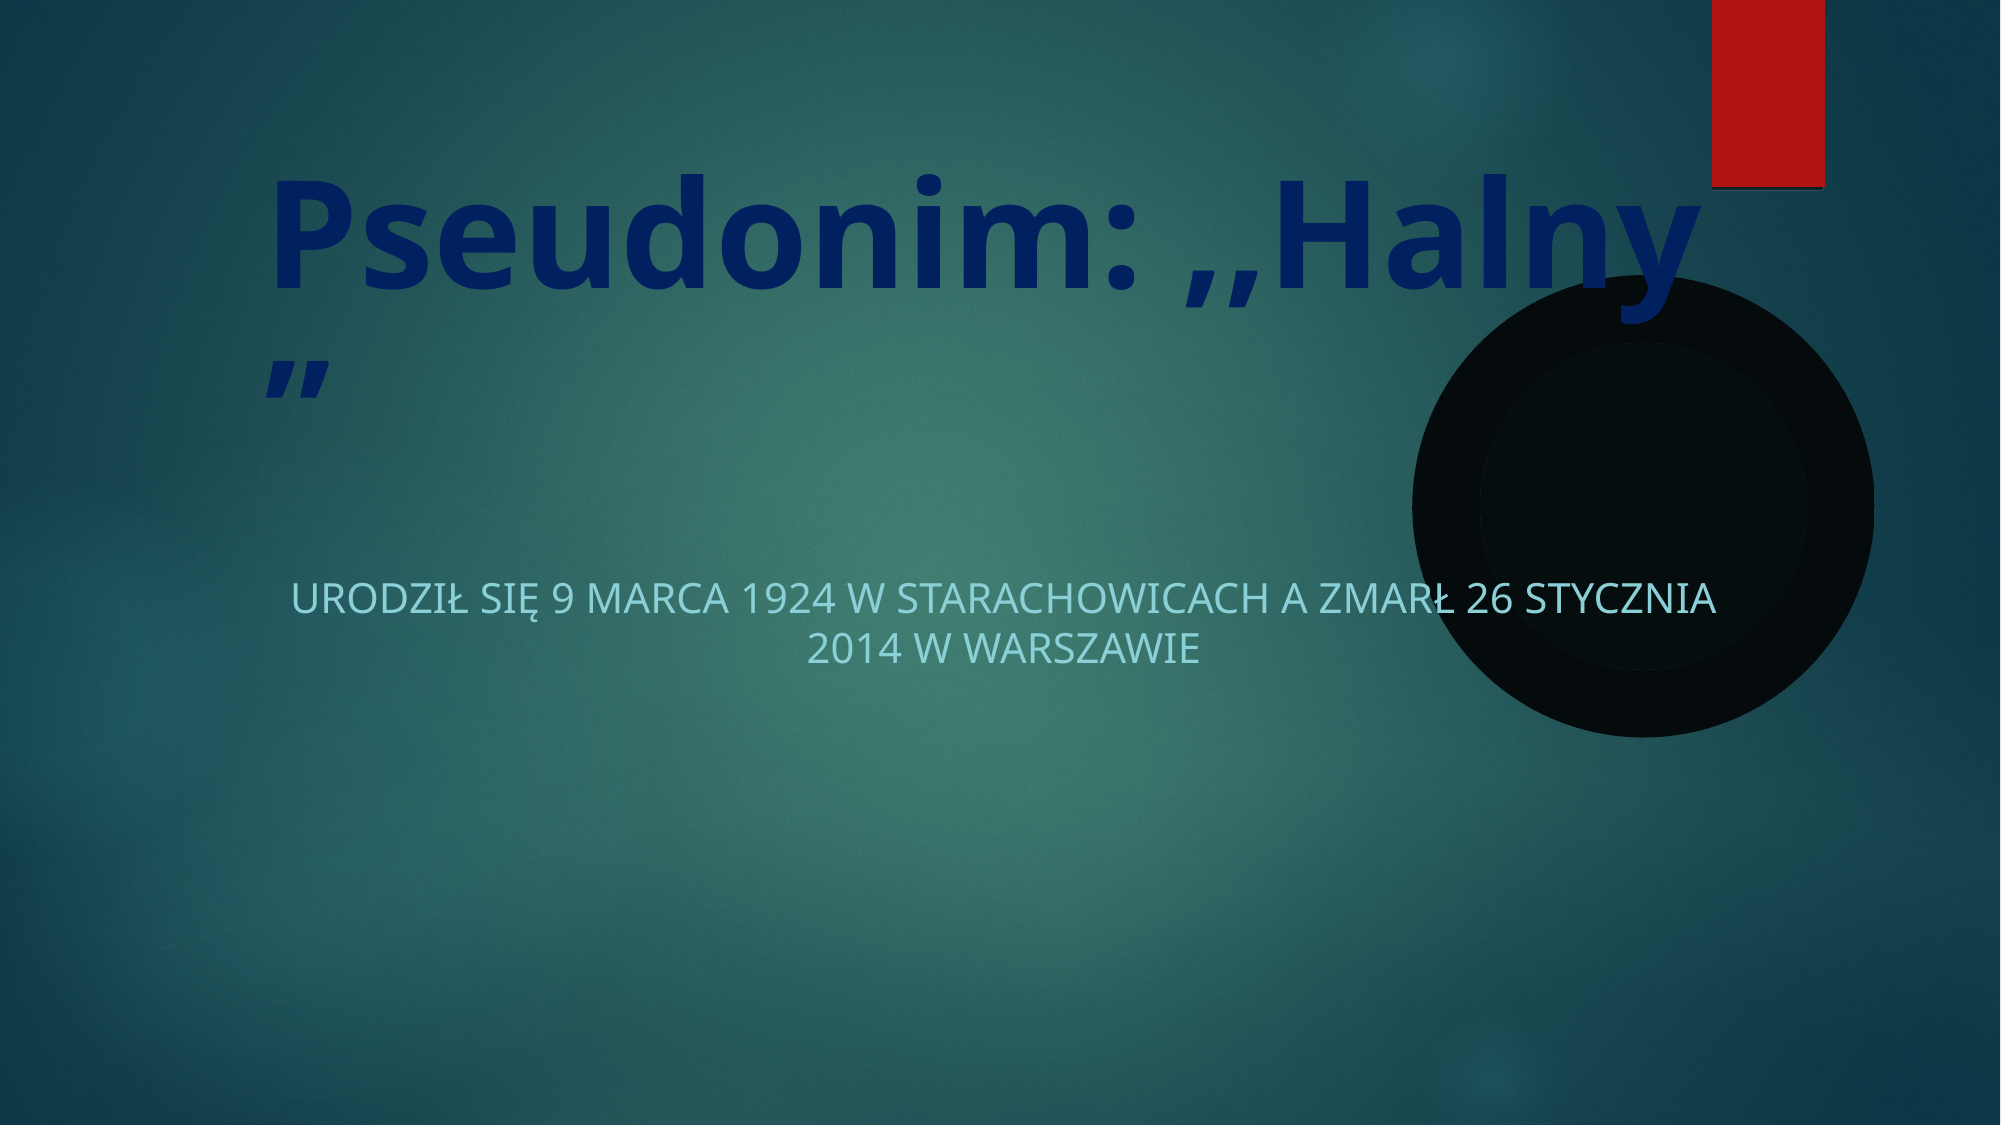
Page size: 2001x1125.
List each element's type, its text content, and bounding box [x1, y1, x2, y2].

title Pseudonim: ,,Halny” [249, 131, 1750, 284]
subtitle Urodził się 9 marca 1924 w Starachowicach a zmarł 26 stycznia 2014 w Warszawie [253, 564, 1754, 717]
